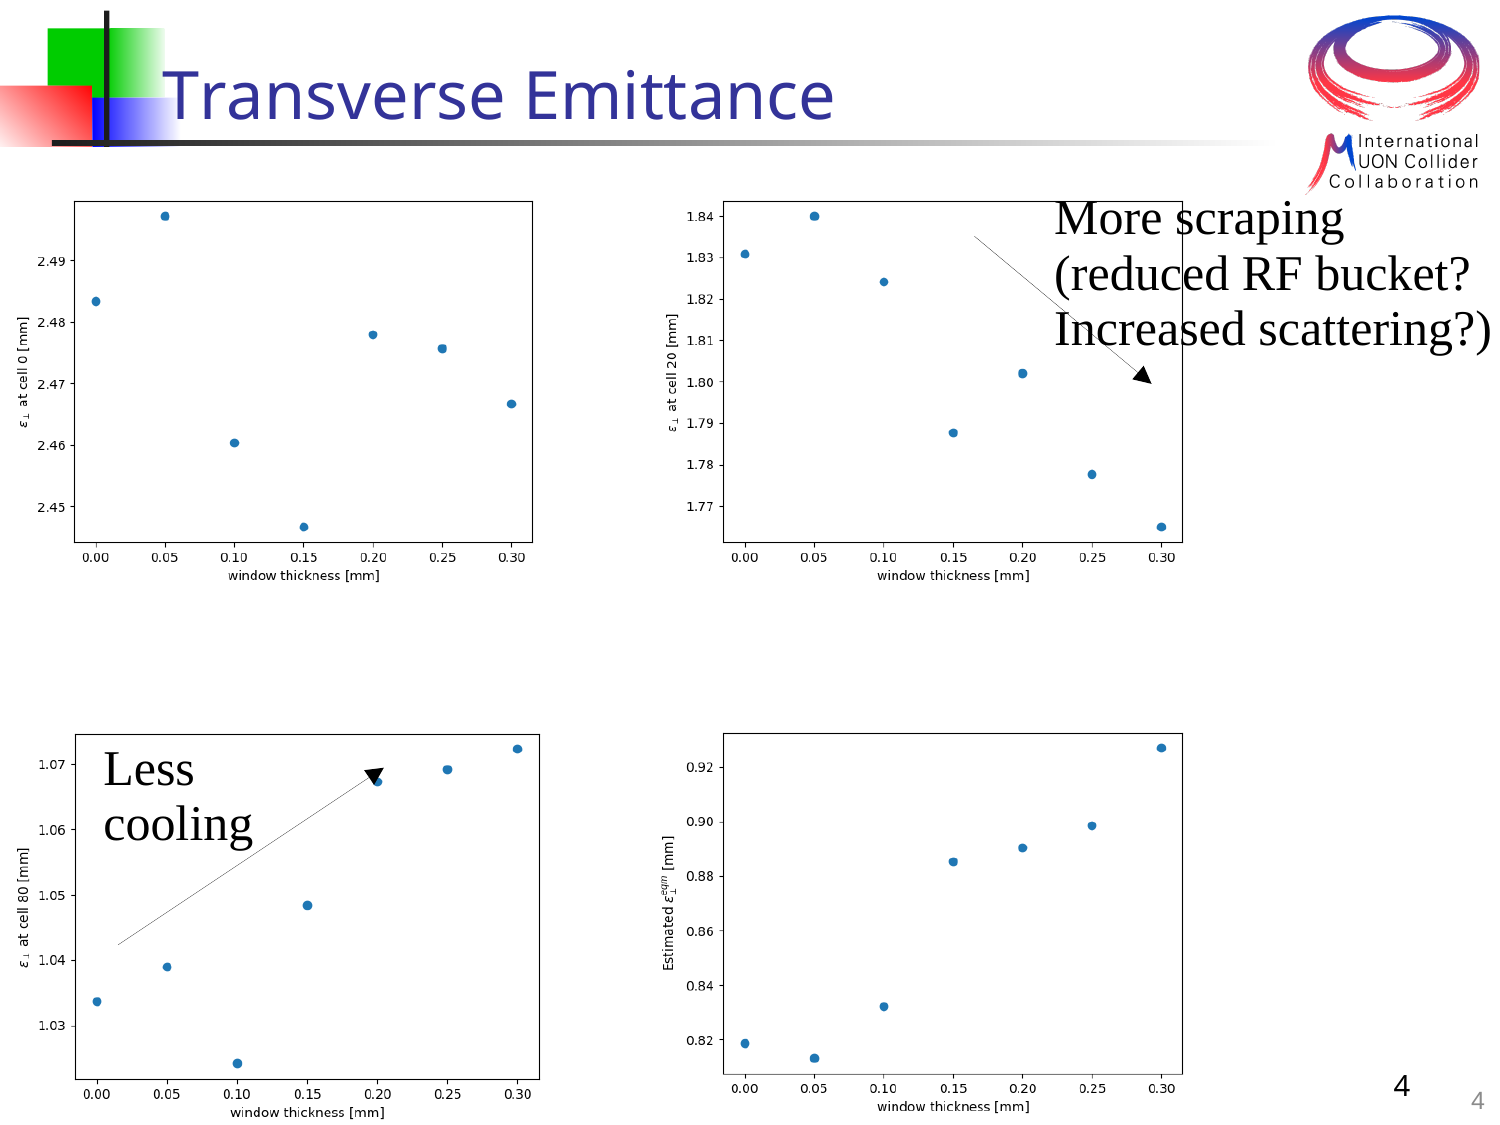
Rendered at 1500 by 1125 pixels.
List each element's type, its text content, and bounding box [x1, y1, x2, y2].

picture [0, 147, 591, 591]
text_box Less cooling [88, 733, 269, 859]
picture [0, 679, 598, 1125]
picture [1441, 15, 1480, 183]
title Transverse Emittance [162, 0, 1441, 188]
text_box <number> [1312, 1073, 1500, 1125]
picture [649, 147, 1241, 591]
picture [640, 679, 1241, 1125]
text_box More scraping (reduced RF bucket? Increased scattering?) [1039, 183, 1500, 364]
